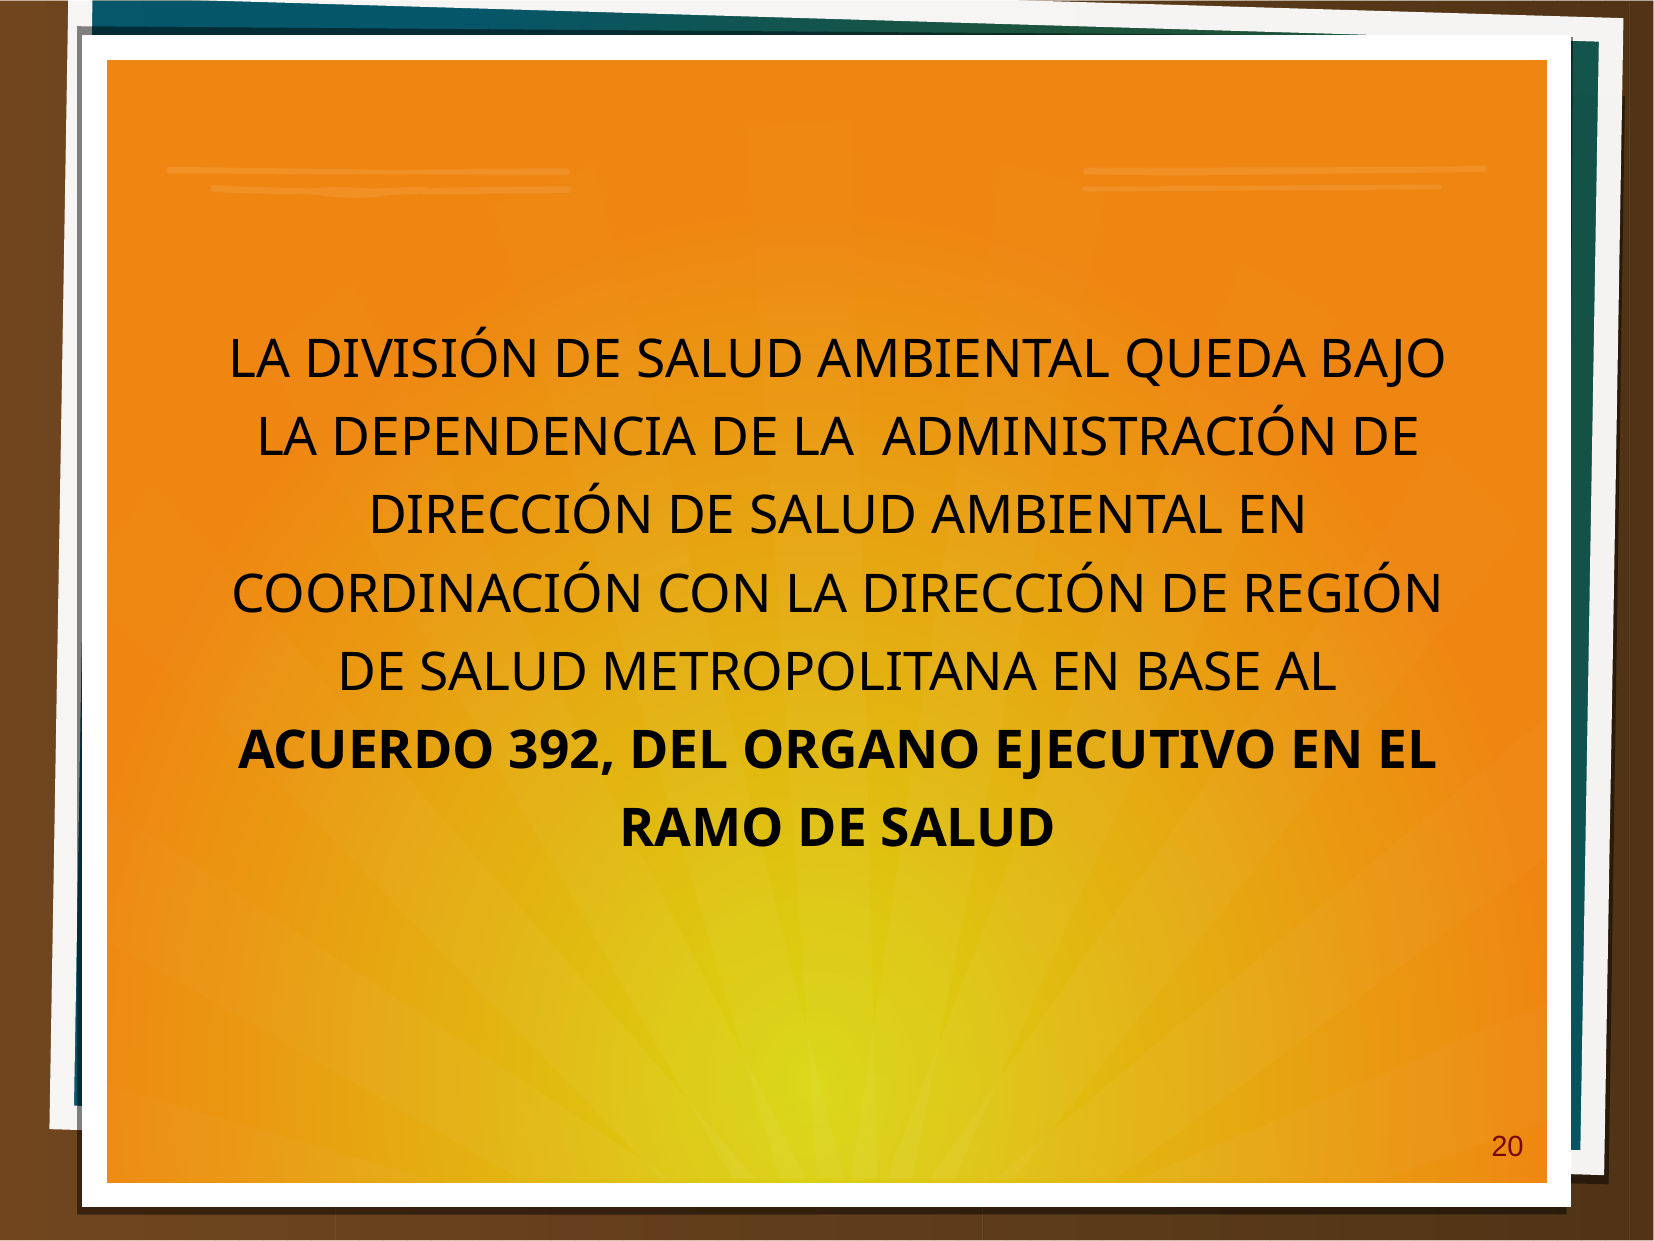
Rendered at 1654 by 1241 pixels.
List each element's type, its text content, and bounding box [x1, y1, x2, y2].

title LA DIVISIÓN DE SALUD AMBIENTAL QUEDA BAJO LA DEPENDENCIA DE LA ADMINISTRACIÓN DE DIRECCIÓN DE SALUD AMBIENTAL EN COORDINACIÓN CON LA DIRECCIÓN DE REGIÓN DE SALUD METROPOLITANA EN BASE AL ACUERDO 392, DEL ORGANO EJECUTIVO EN EL RAMO DE SALUD [224, 200, 1452, 354]
text_box [118, 354, 1524, 981]
